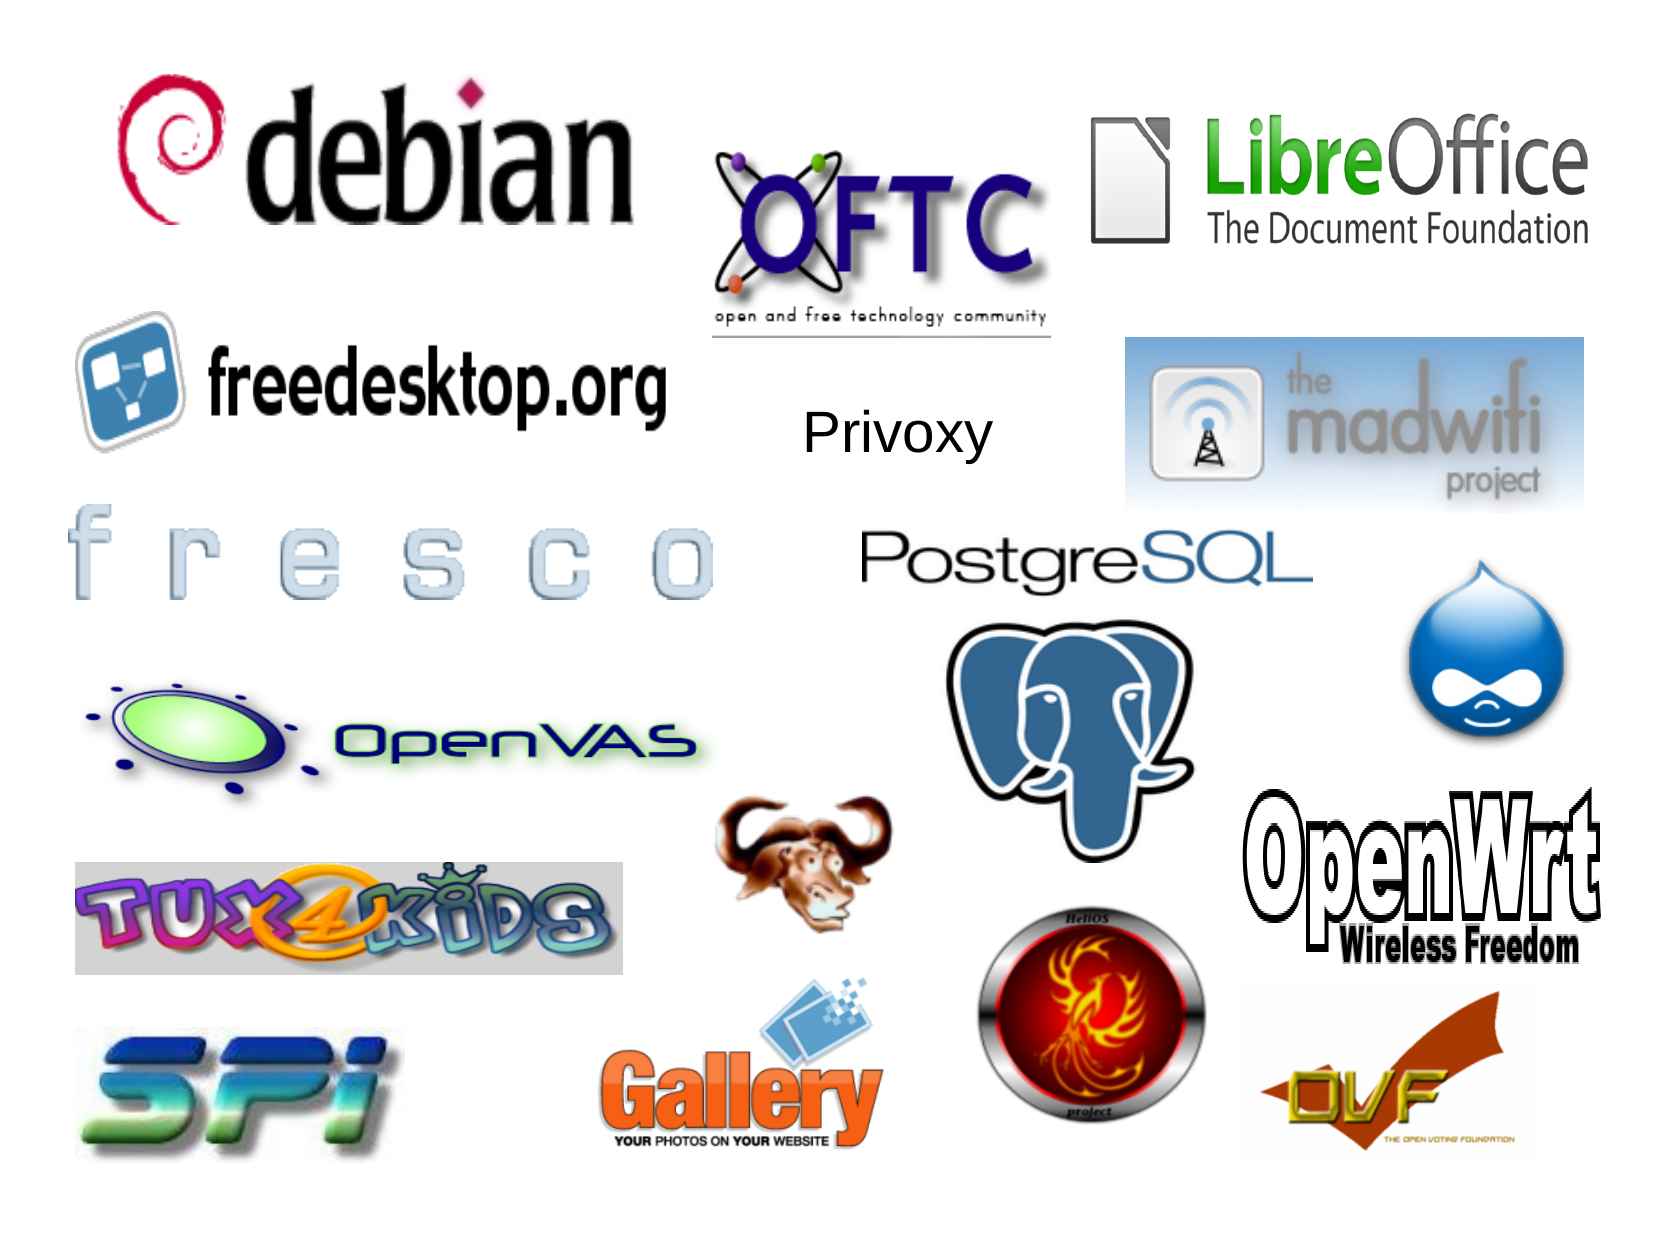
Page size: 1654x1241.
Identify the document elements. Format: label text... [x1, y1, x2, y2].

picture [75, 862, 926, 1179]
picture [975, 905, 1207, 1126]
picture [1397, 552, 1576, 751]
picture [112, 74, 638, 226]
picture [1237, 985, 1540, 1163]
picture [75, 524, 1605, 976]
picture [1125, 337, 1584, 513]
text_box Privoxy [787, 392, 1008, 473]
picture [712, 57, 1626, 338]
picture [75, 1027, 405, 1163]
picture [68, 504, 713, 601]
picture [75, 311, 676, 462]
